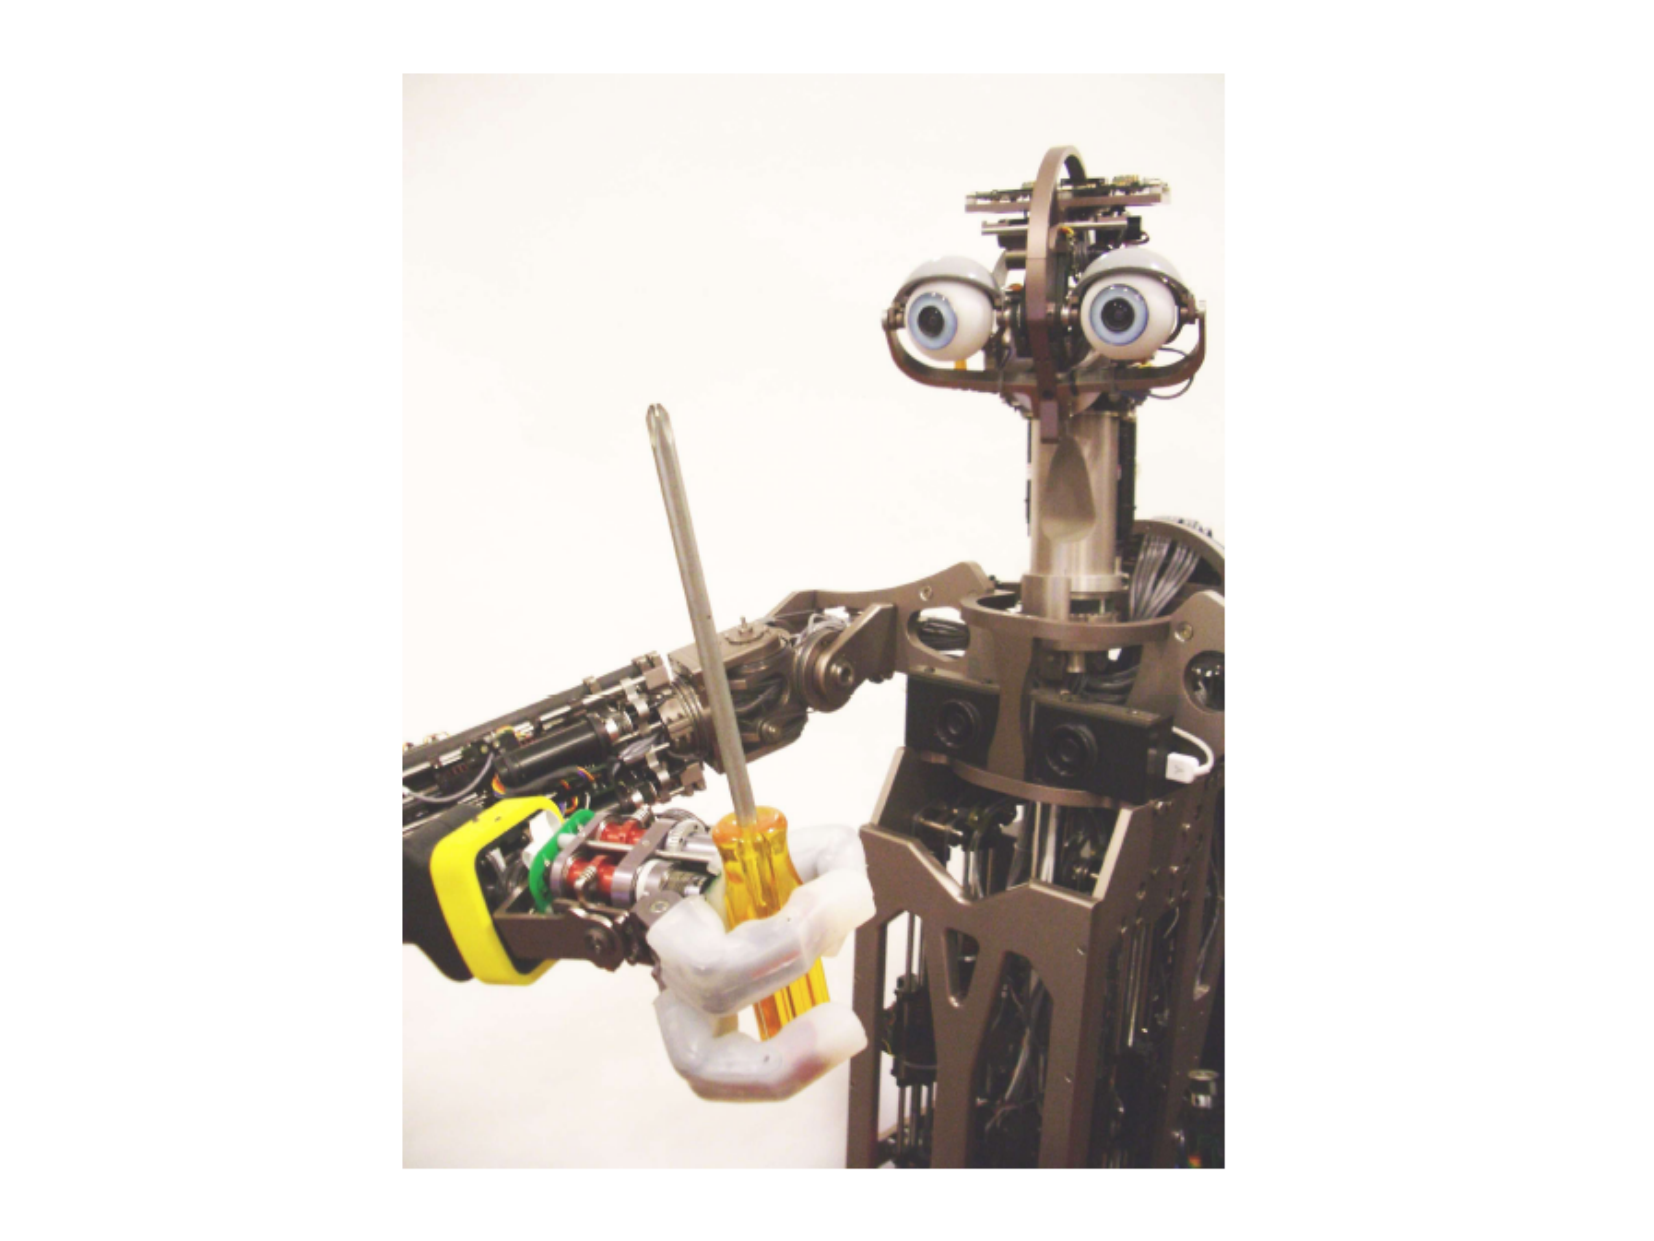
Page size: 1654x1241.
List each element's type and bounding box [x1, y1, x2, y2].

picture [401, 72, 1227, 1172]
